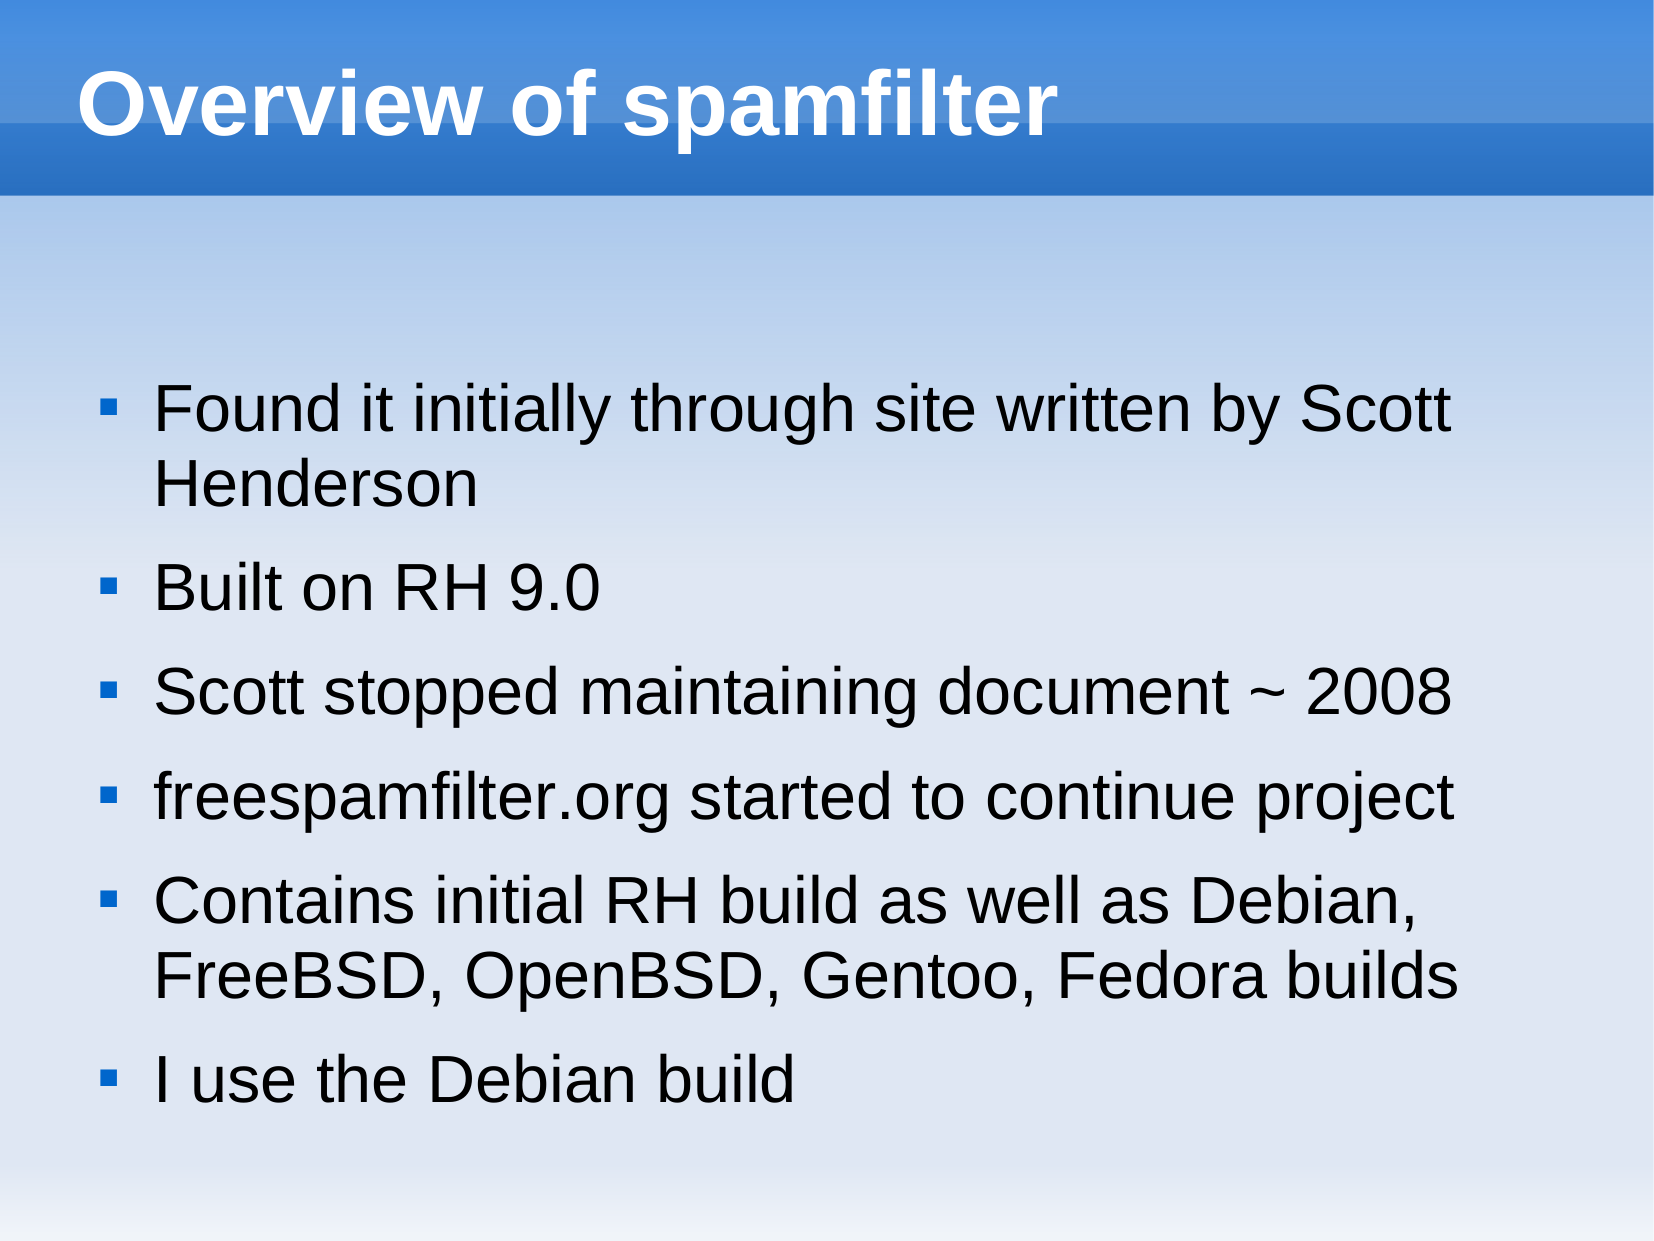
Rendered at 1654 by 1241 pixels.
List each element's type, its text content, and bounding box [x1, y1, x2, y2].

title Overview of spamfilter [76, 0, 1565, 208]
picture [0, 0, 1654, 1241]
list Found it initially through site written by Scott Henderson Built on RH 9.0 Scott stopped maintaining document ~ 2008 freespamfilter.org started to continue project Contains initial RH build as well as Debian, FreeBSD, OpenBSD, Gentoo, Fedora builds I use the Debian build [82, 290, 1571, 1143]
